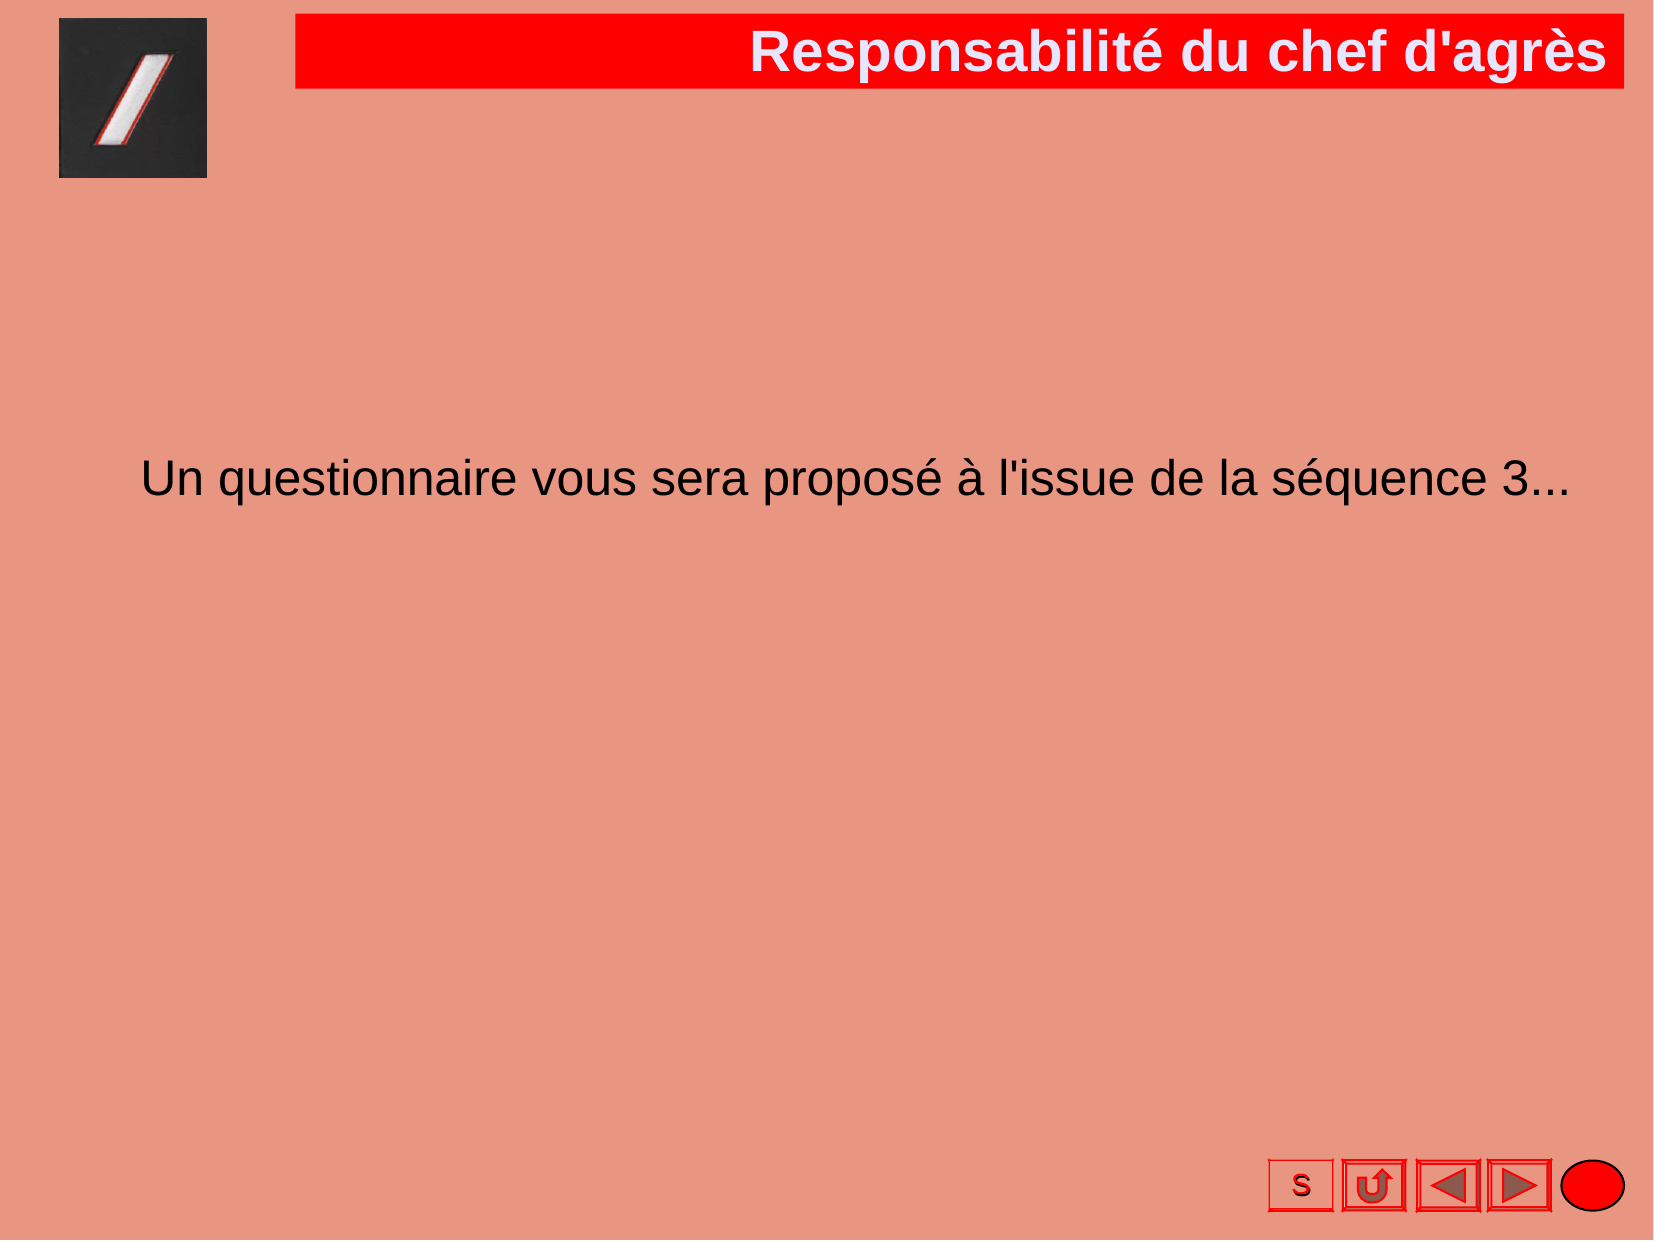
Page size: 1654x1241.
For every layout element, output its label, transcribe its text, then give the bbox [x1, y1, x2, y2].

text_box Un questionnaire vous sera proposé à l'issue de la séquence 3... [118, 442, 1595, 740]
text_box Responsabilité du chef d'agrès [295, 13, 1625, 89]
picture [59, 18, 207, 178]
text_box [1561, 1160, 1625, 1211]
